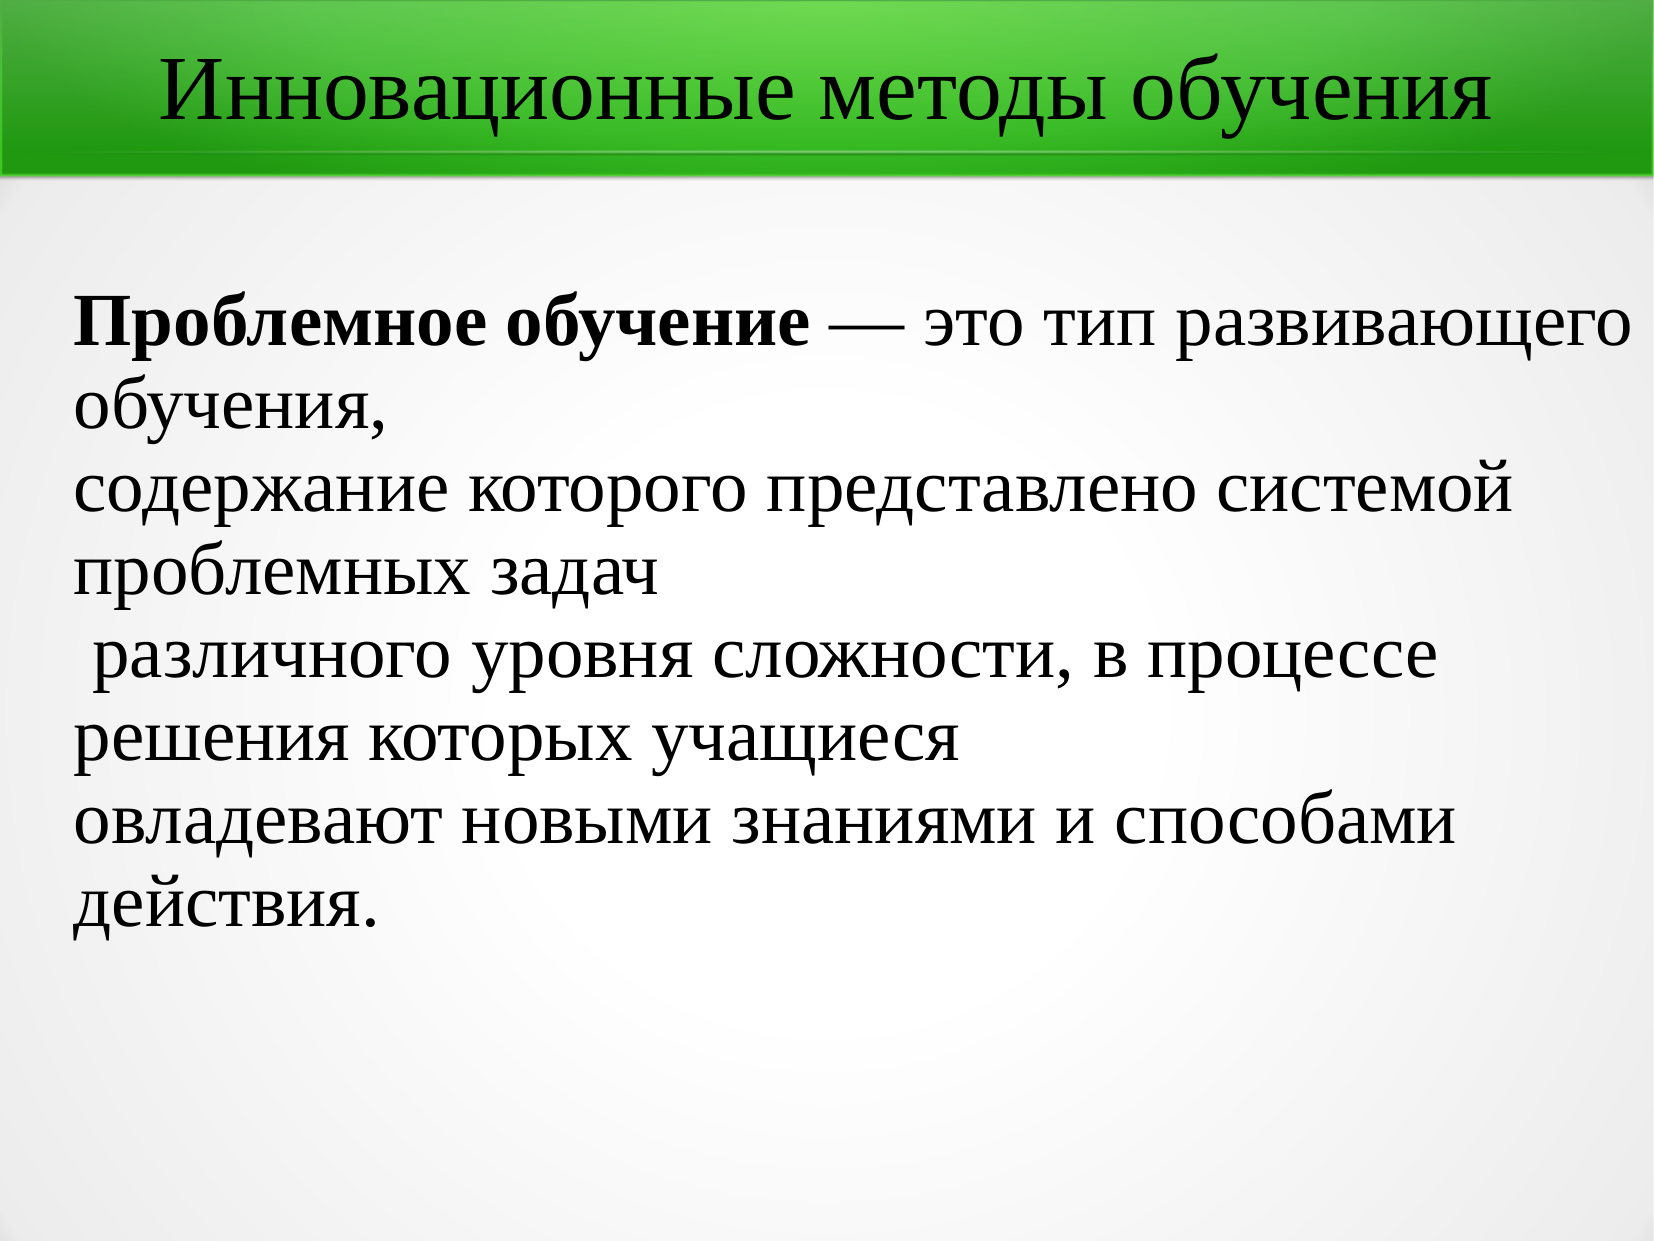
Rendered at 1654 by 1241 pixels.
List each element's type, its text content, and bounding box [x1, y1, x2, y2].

text_box Проблемное обучение — это тип развивающего обучения, содержание которого представлено системой проблемных задач различного уровня сложности, в процессе решения которых учащиеся овладевают новыми знаниями и способами действия. [59, 271, 1654, 984]
title Инновационные методы обучения [82, 11, 1571, 154]
